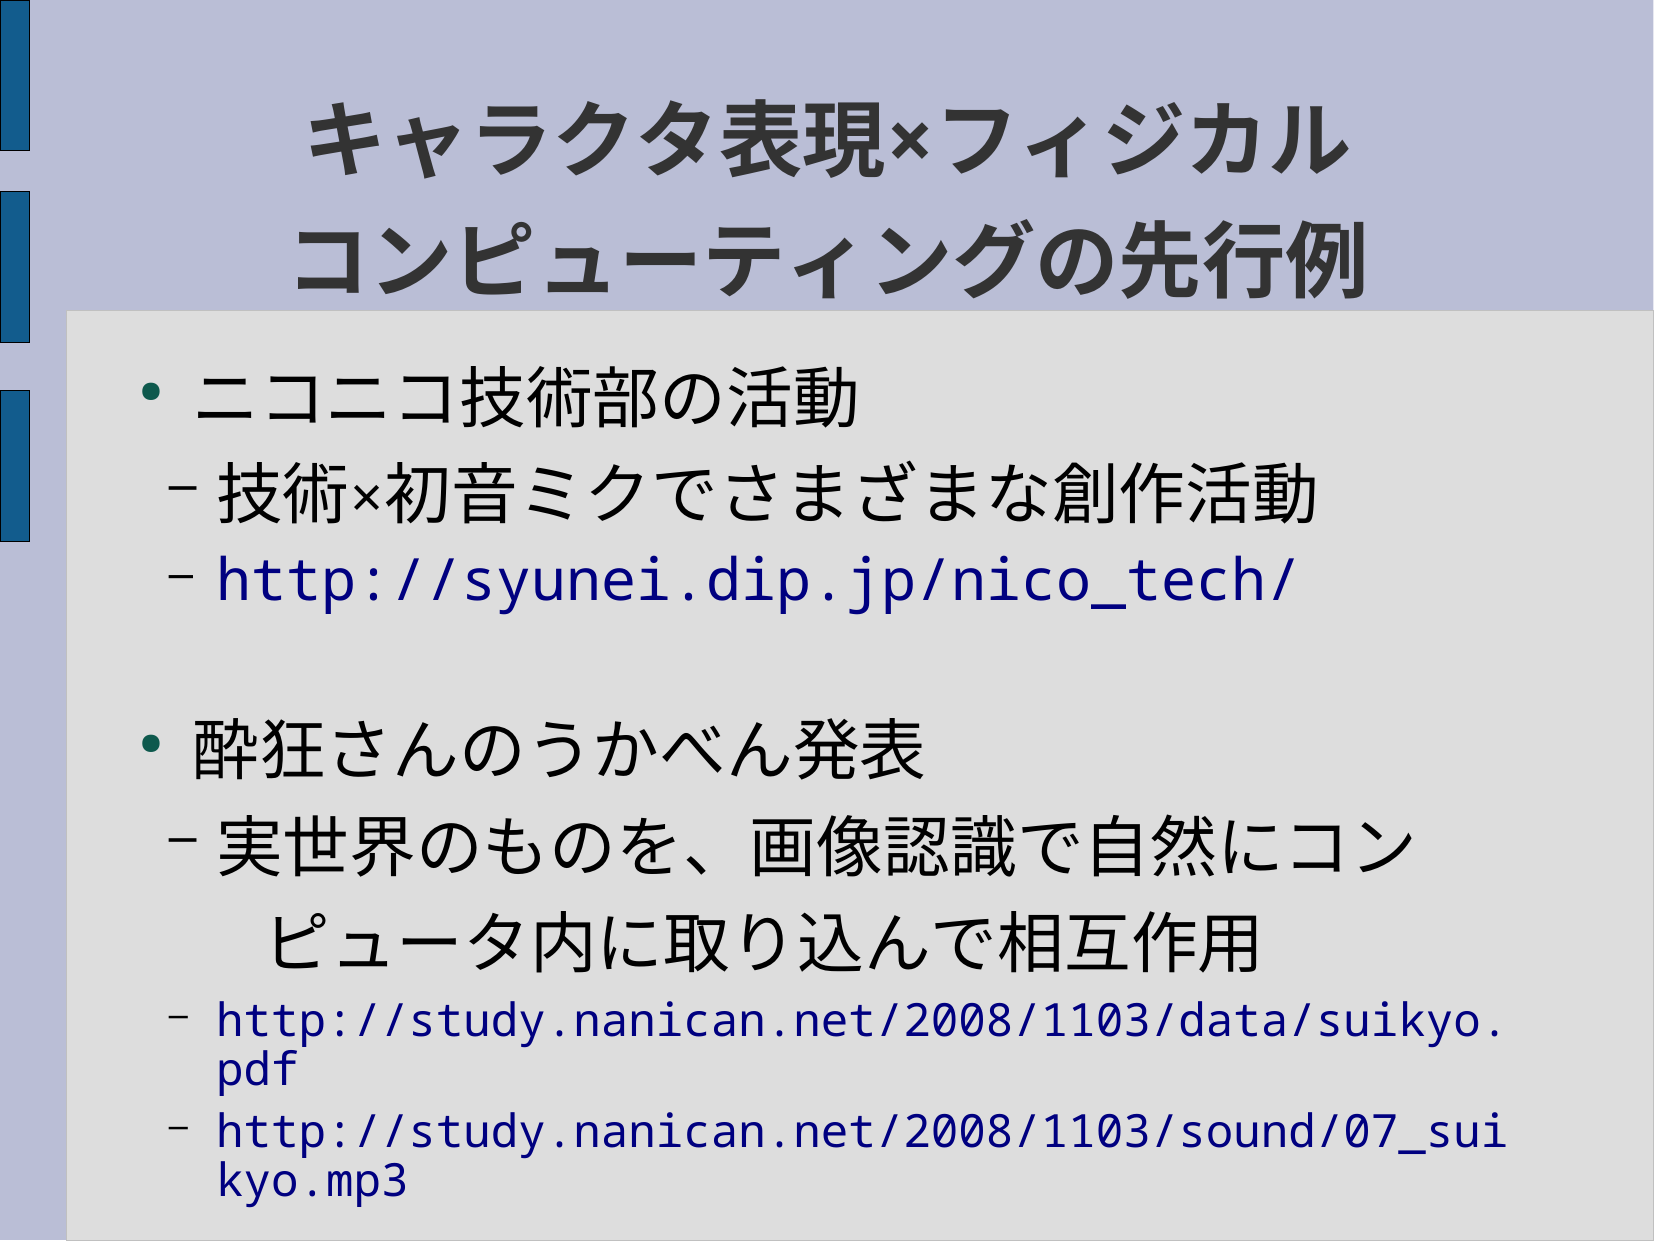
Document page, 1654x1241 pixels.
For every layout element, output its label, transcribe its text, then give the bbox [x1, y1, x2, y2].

title キャラクタ表現×フィジカル コンピューティングの先行例 [121, 98, 1534, 291]
list ニコニコ技術部の活動 技術×初音ミクでさまざまな創作活動 http://syunei.dip.jp/nico_tech/ 酔狂さんのうかべん発表 実世界のものを、画像認識で自然にコンピュータ内に取り込んで相互作用 http://study.nanican.net/2008/1103/data/suikyo.pdf http://study.nanican.net/2008/1103/sound/07_suikyo.mp3 実はAYA作者のumeiciさんも、LEGO MindStormという商品で挑戦されいました [121, 344, 1534, 1112]
